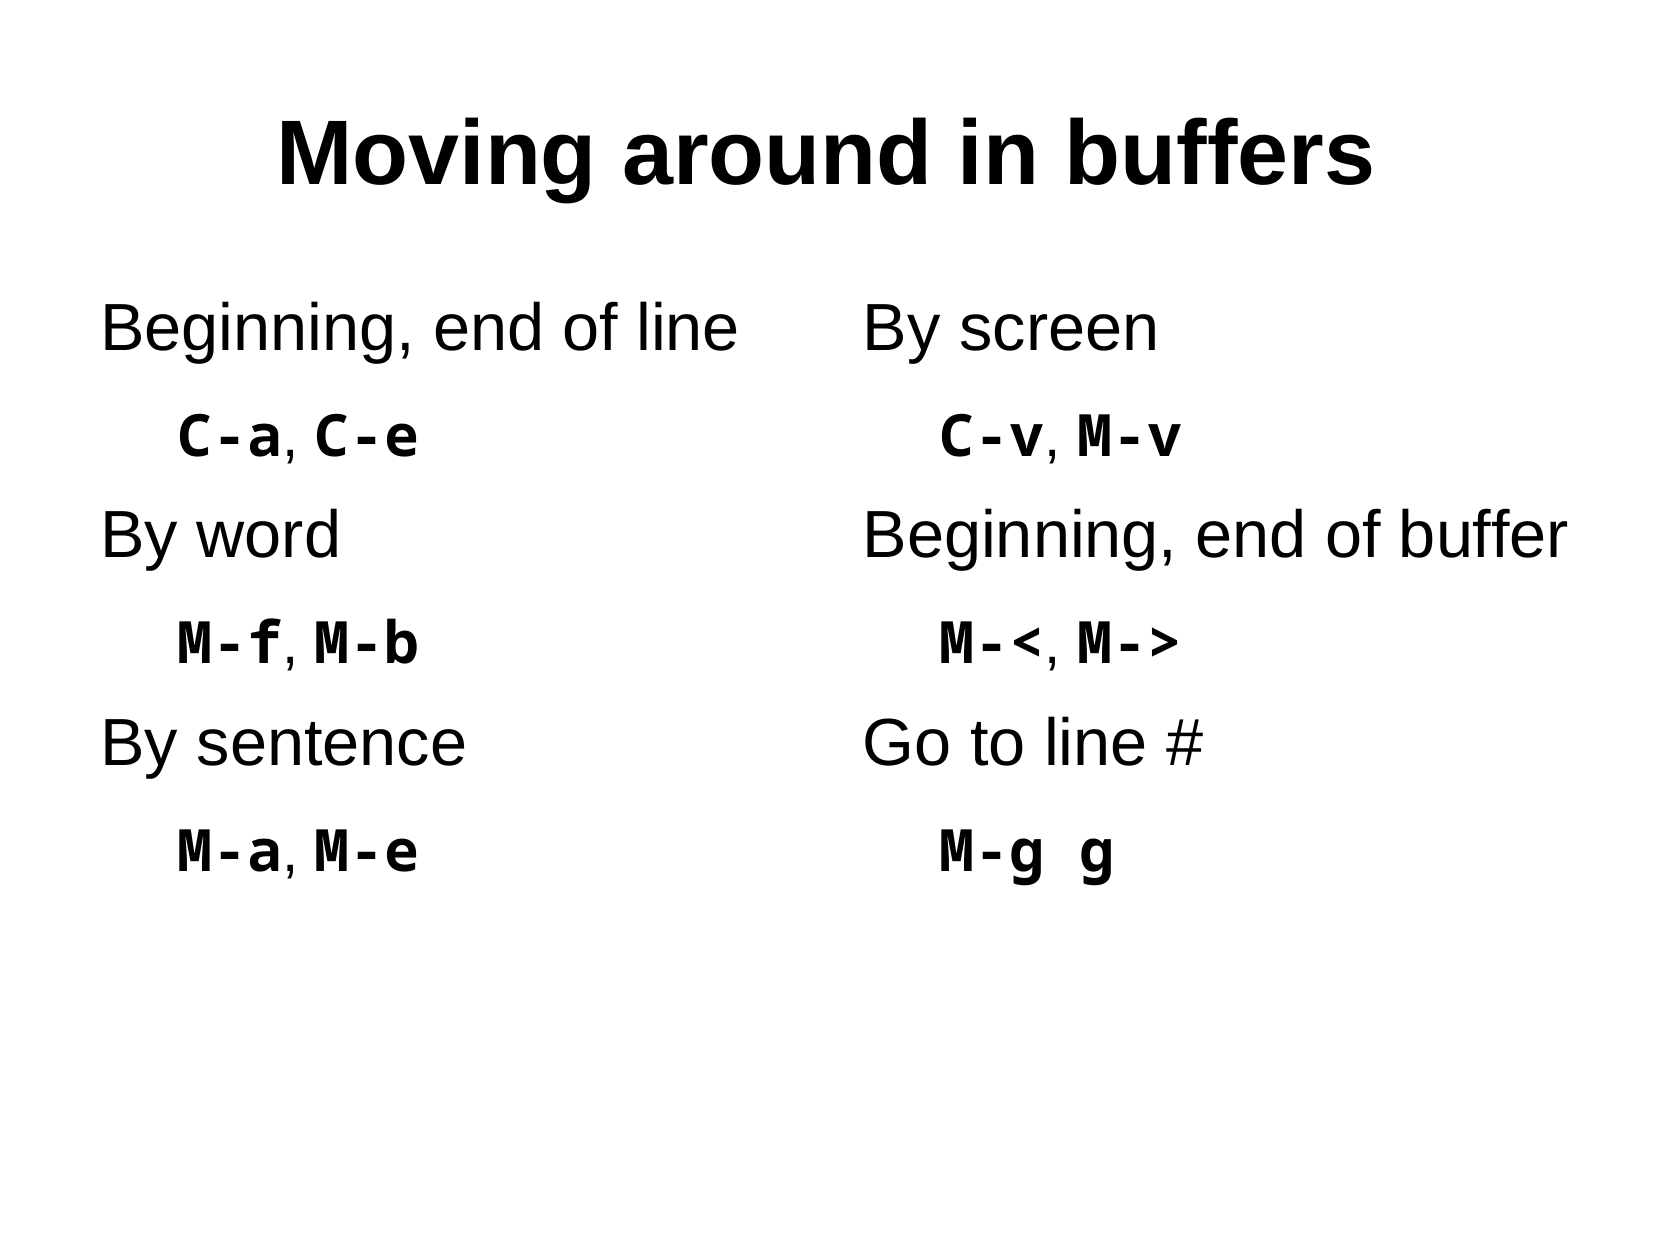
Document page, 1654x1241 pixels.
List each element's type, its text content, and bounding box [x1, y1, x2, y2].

list Beginning, end of line C-a, C-e By word M-f, M-b By sentence M-a, M-e [82, 290, 809, 1109]
title Moving around in buffers [82, 49, 1571, 257]
list By screen C-v, M-v Beginning, end of buffer M-<, M-> Go to line # M-g g [845, 290, 1572, 1094]
